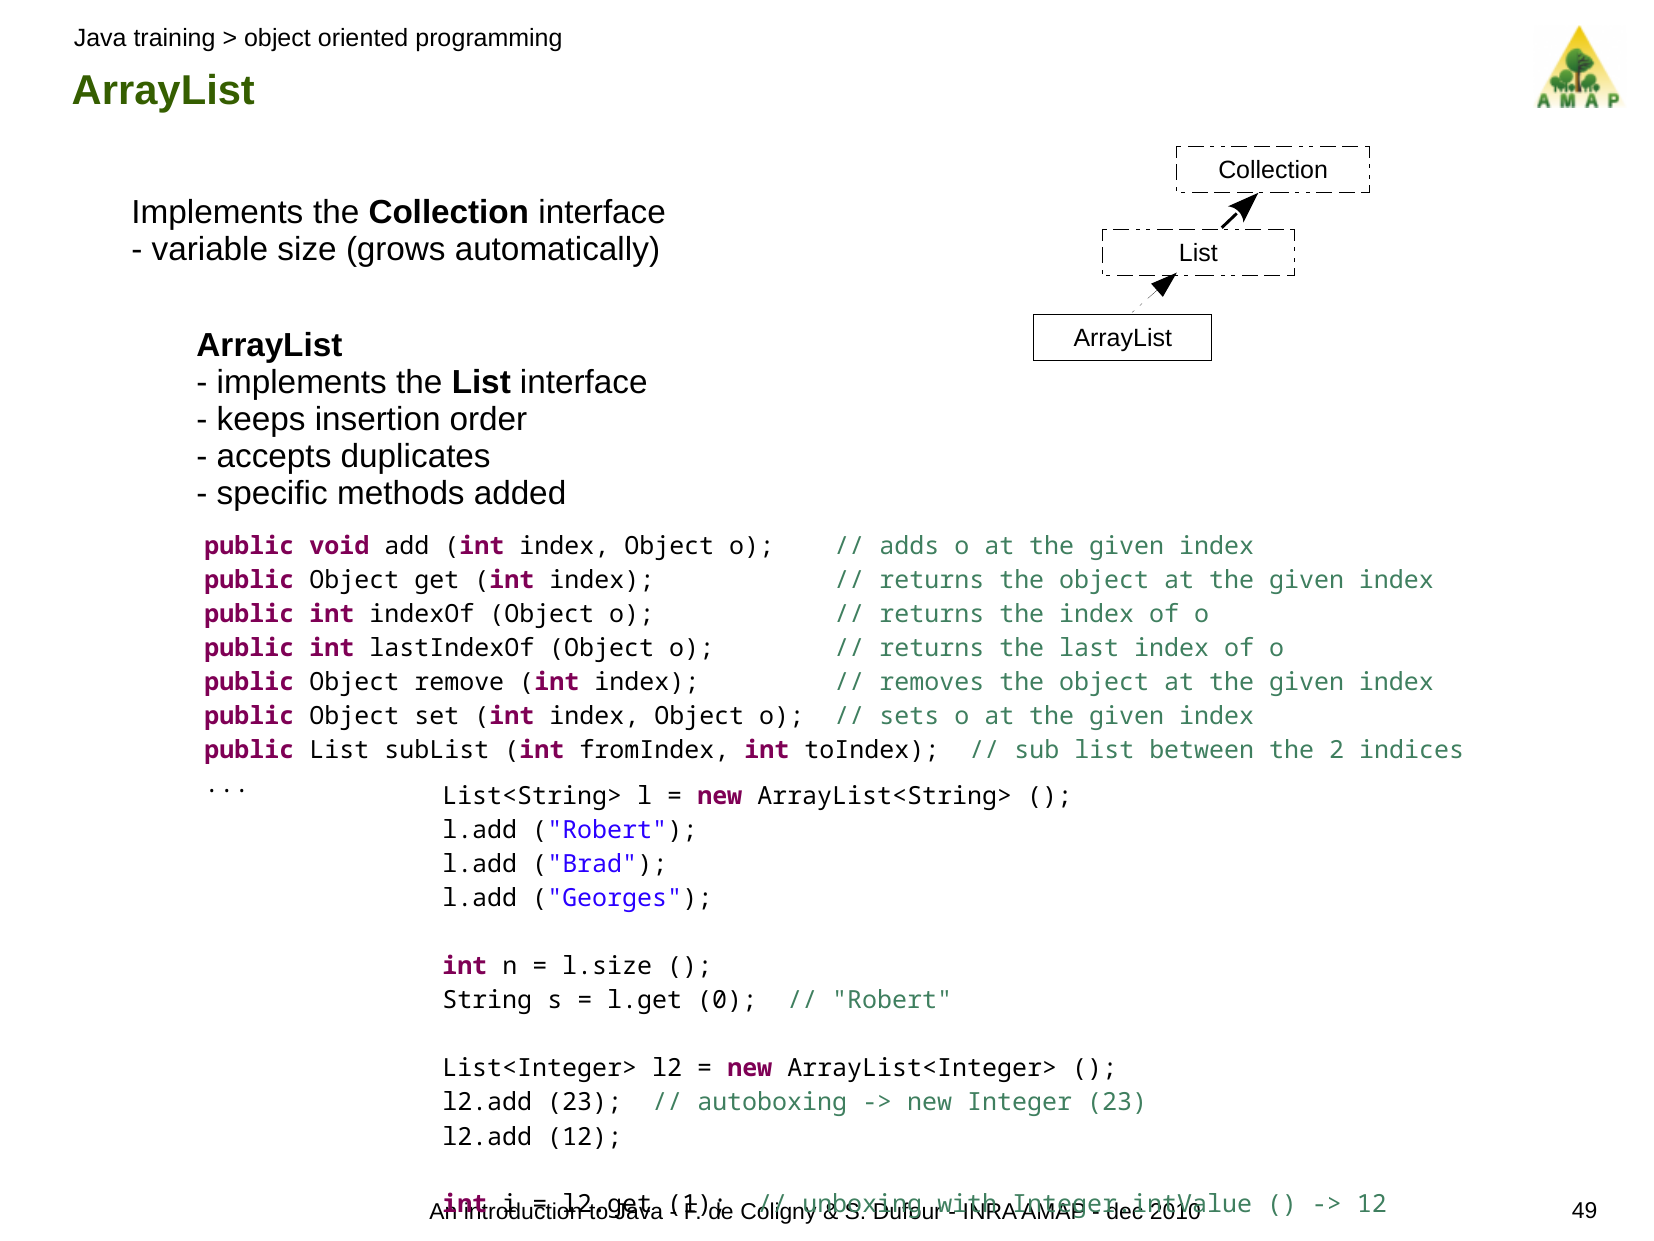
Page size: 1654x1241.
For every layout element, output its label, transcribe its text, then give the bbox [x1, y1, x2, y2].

picture [1533, 25, 1627, 108]
text_box List<String> l = new ArrayList<String> (); l.add ("Robert"); l.add ("Brad"); l.add ("Georges"); int n = l.size (); String s = l.get (0); // "Robert" List<Integer> l2 = new ArrayList<Integer> (); l2.add (23); // autoboxing -> new Integer (23) l2.add (12); int i = l2.get (1); // unboxing with Integer.intValue () -> 12 [427, 770, 1546, 1167]
text_box ArrayList - implements the List interface - keeps insertion order - accepts duplicates - specific methods added [181, 319, 747, 557]
text_box ArrayList [1033, 314, 1212, 361]
text_box ArrayList [56, 59, 1513, 121]
text_box Java training > object oriented programming [59, 16, 1004, 60]
text_box List [1102, 229, 1295, 276]
text_box public void add (int index, Object o); // adds o at the given index public Object get (int index); // returns the object at the given index public int indexOf (Object o); // returns the index of o public int lastIndexOf (Object o); // returns the last index of o public Object remove (int index); // removes the object at the given index public Object set (int index, Object o); // sets o at the given index public List subList (int fromIndex, int toIndex); // sub list between the 2 indices ... [189, 520, 1654, 770]
text_box Implements the Collection interface - variable size (grows automatically) [116, 186, 940, 313]
text_box Collection [1176, 146, 1370, 193]
